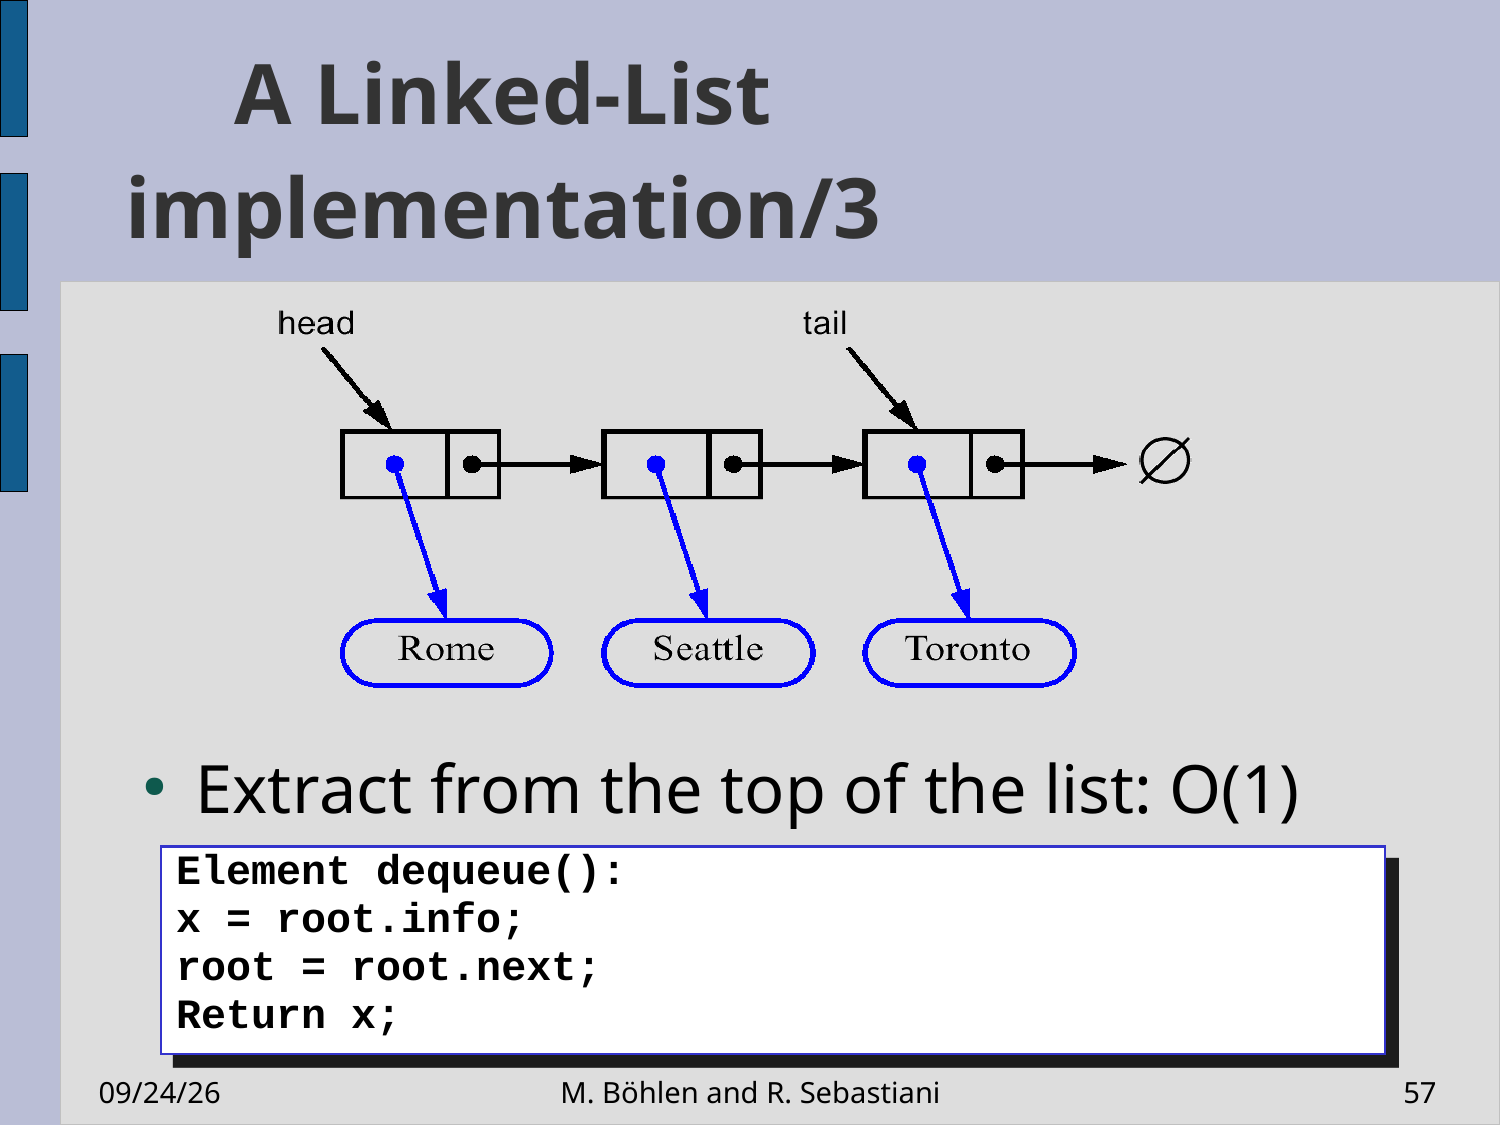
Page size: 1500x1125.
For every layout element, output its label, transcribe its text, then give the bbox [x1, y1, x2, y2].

title A Linked-List implementation/3 [110, 67, 1392, 271]
text_box Element dequeue(): x = root.info; root = root.next; Return x; [161, 846, 1385, 1055]
list Extract from the top of the list: O(1) [110, 312, 1392, 1125]
chart [263, 298, 1209, 701]
